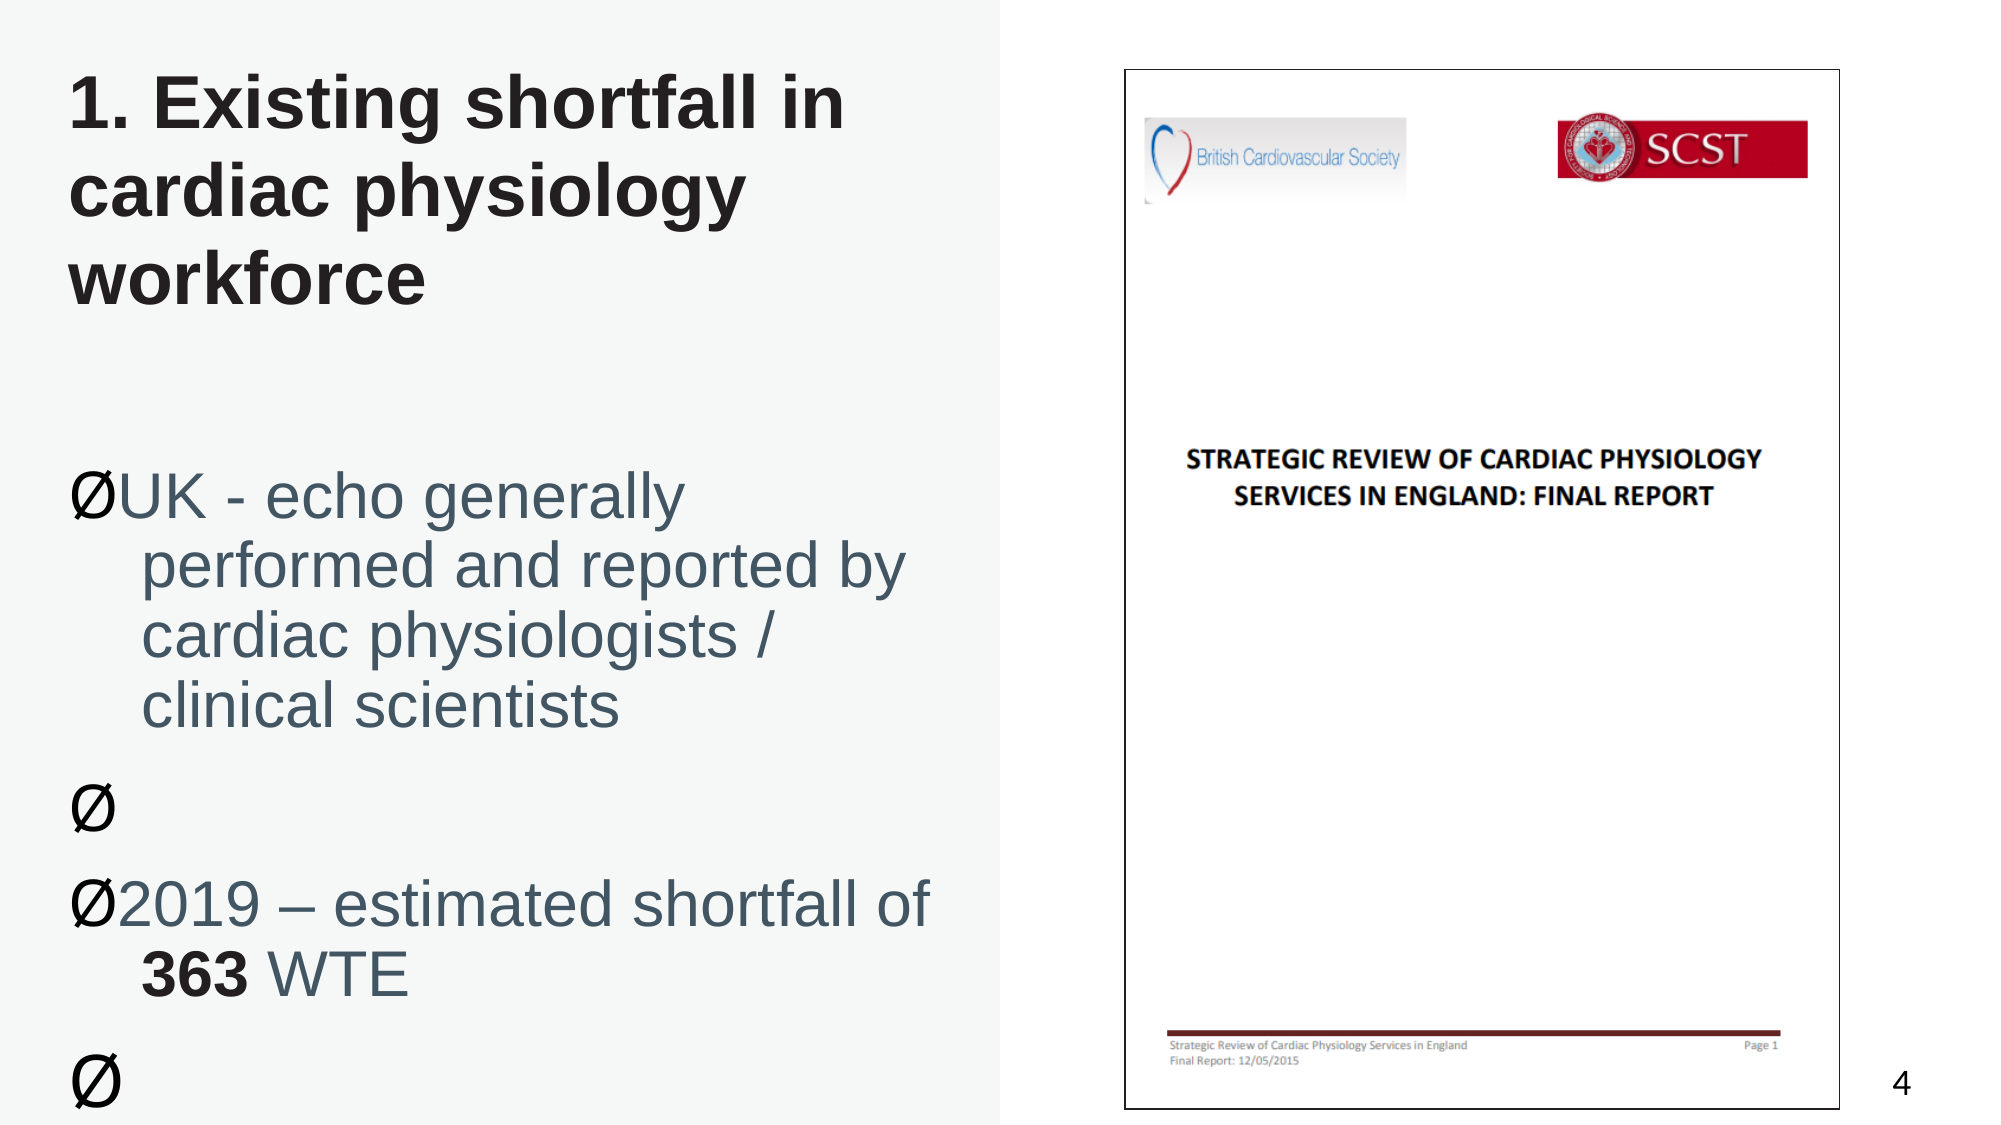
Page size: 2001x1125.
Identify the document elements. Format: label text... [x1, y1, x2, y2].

title 1. Existing shortfall in cardiac physiology workforce [53, 49, 982, 352]
picture [1125, 70, 1839, 1109]
list UK - echo generally performed and reported by cardiac physiologists / clinical scientists 2019 – estimated shortfall of 363 WTE [53, 454, 1000, 1022]
